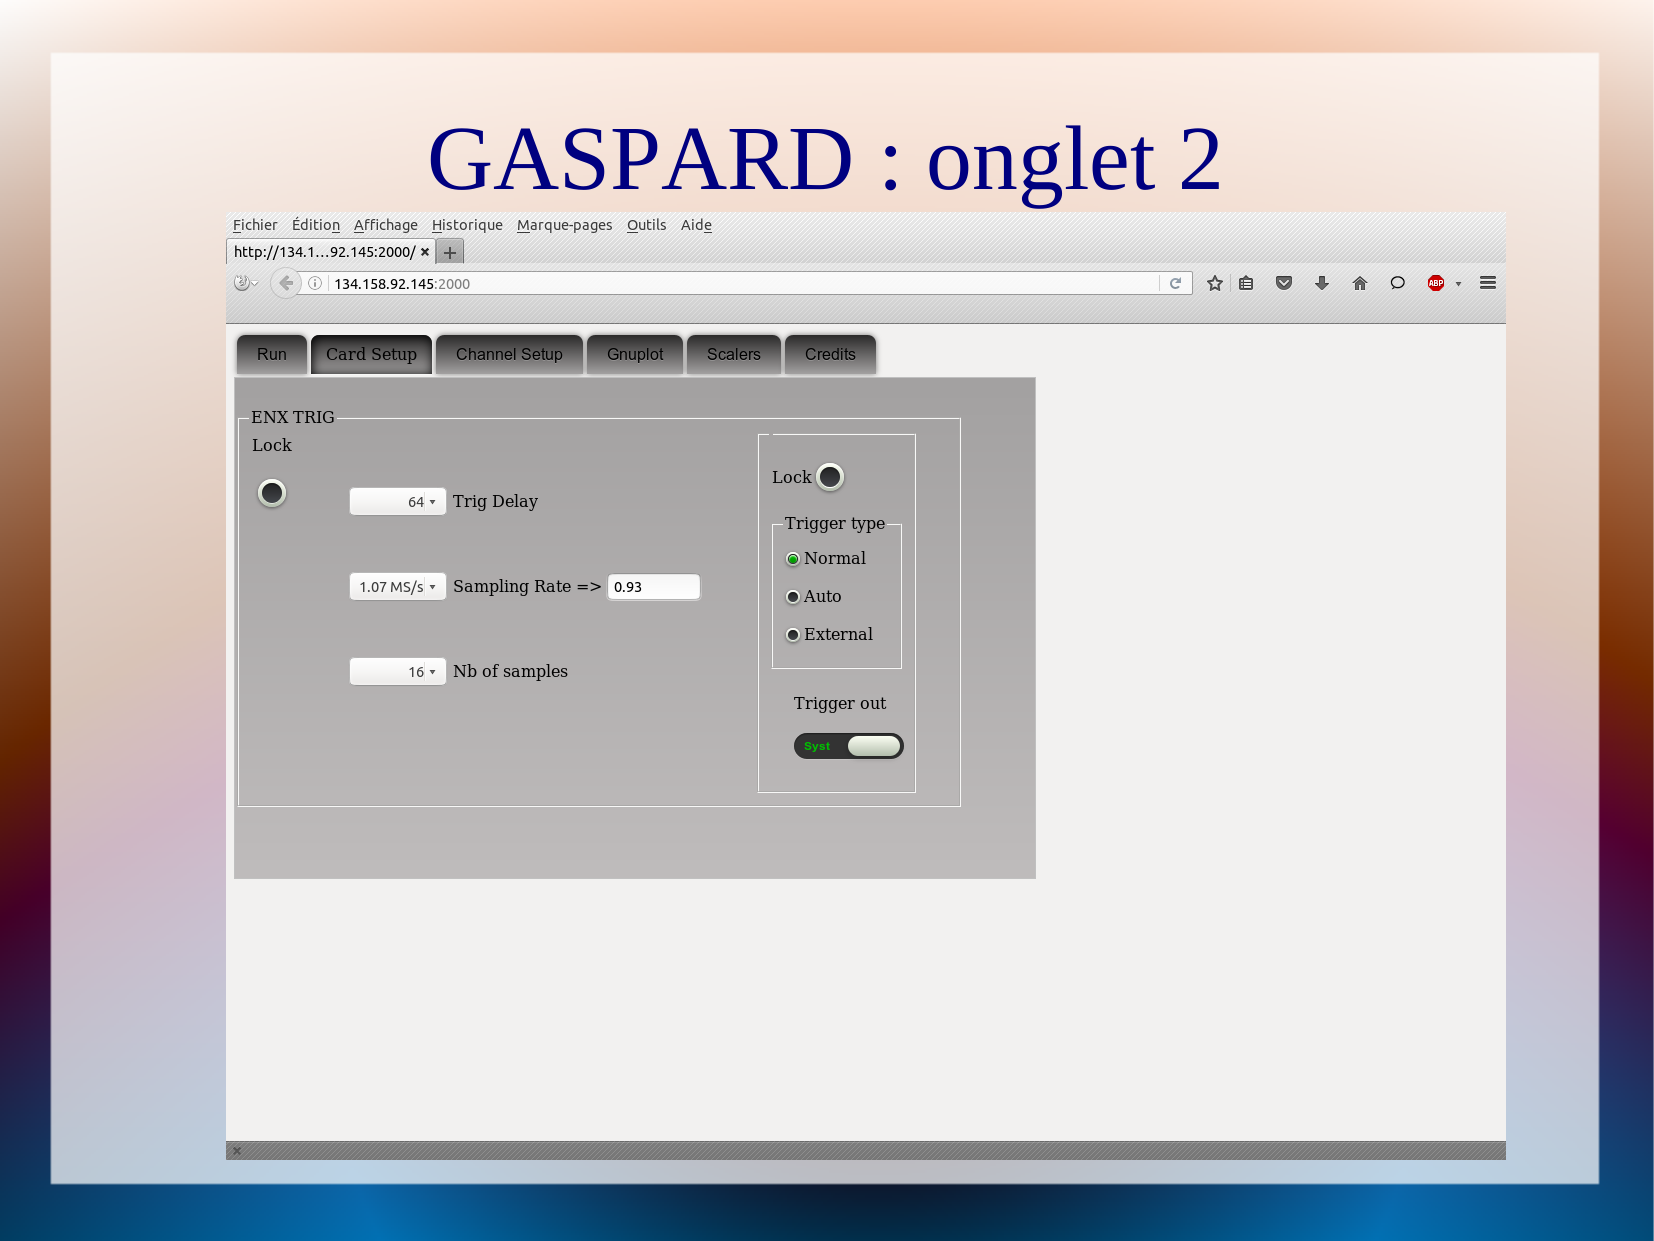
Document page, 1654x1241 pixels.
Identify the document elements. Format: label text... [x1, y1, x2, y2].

title GASPARD : onglet 2 [82, 55, 1571, 263]
picture [0, 0, 1654, 1241]
